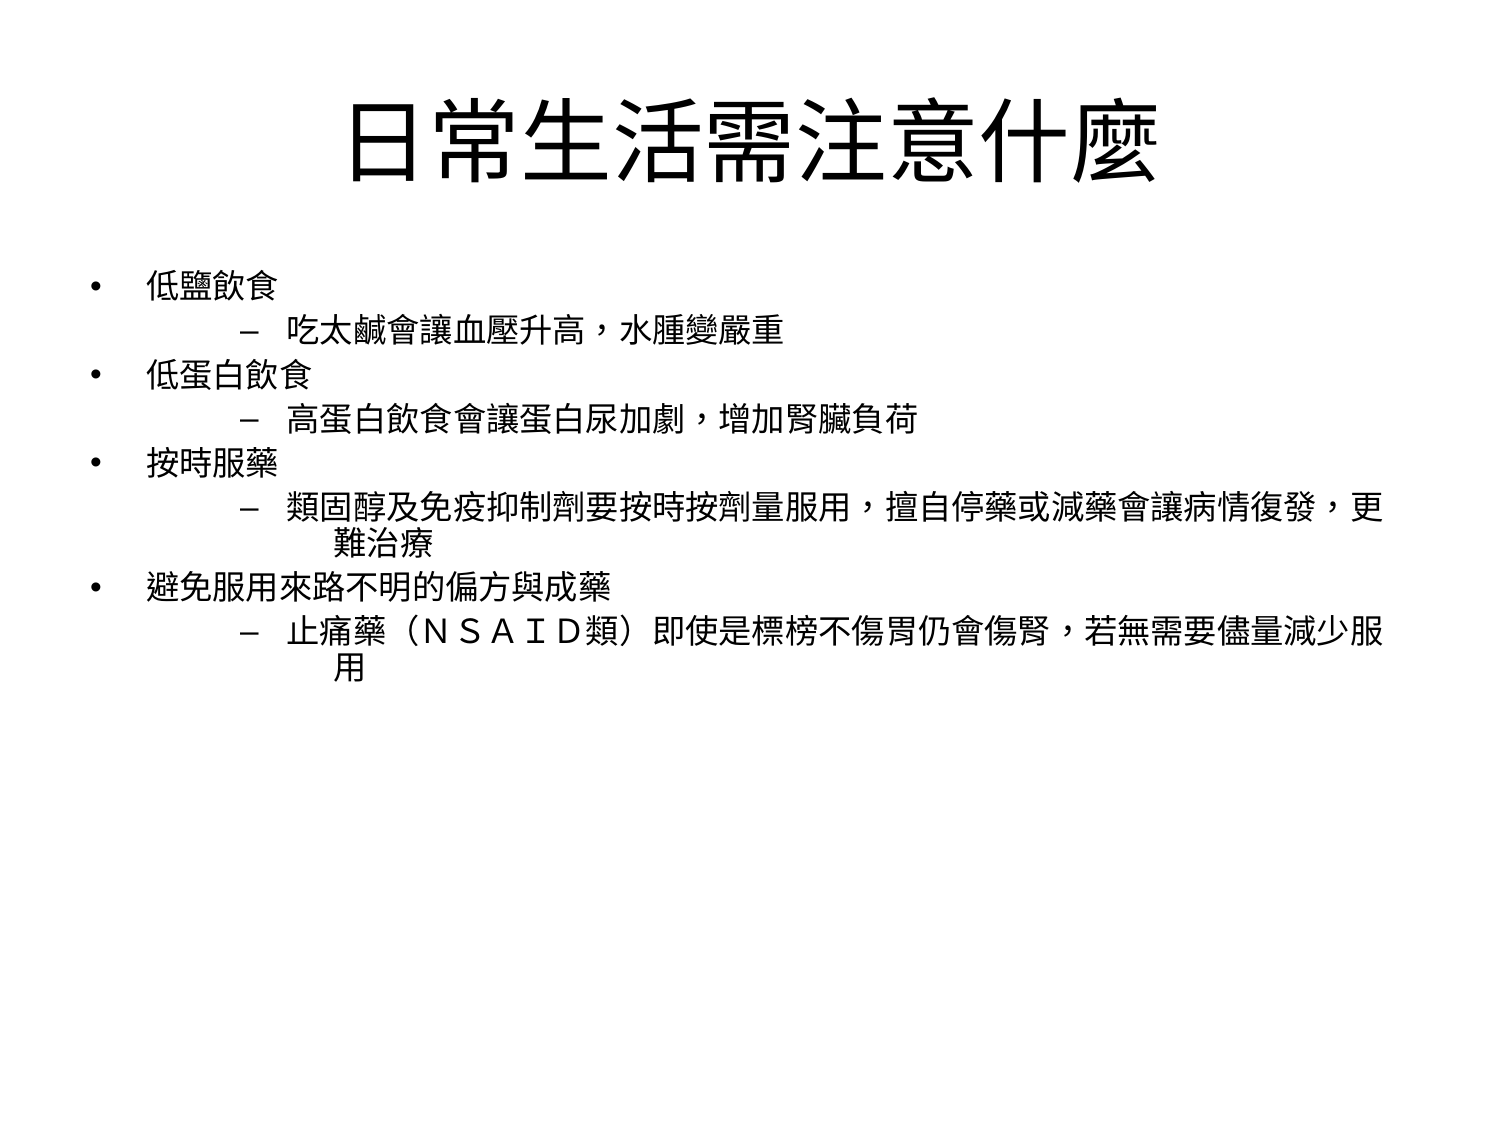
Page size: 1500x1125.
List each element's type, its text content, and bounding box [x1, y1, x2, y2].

title 日常生活需注意什麼 [75, 45, 1426, 233]
list 低鹽飲食 吃太鹹會讓血壓升高，水腫變嚴重 低蛋白飲食 高蛋白飲食會讓蛋白尿加劇，增加腎臟負荷 按時服藥 類固醇及免疫抑制劑要按時按劑量服用，擅自停藥或減藥會讓病情復發，更難治療 避免服用來路不明的偏方與成藥 止痛藥（ＮＳＡＩＤ類）即使是標榜不傷胃仍會傷腎，若無需要儘量減少服用 [75, 262, 1426, 1005]
